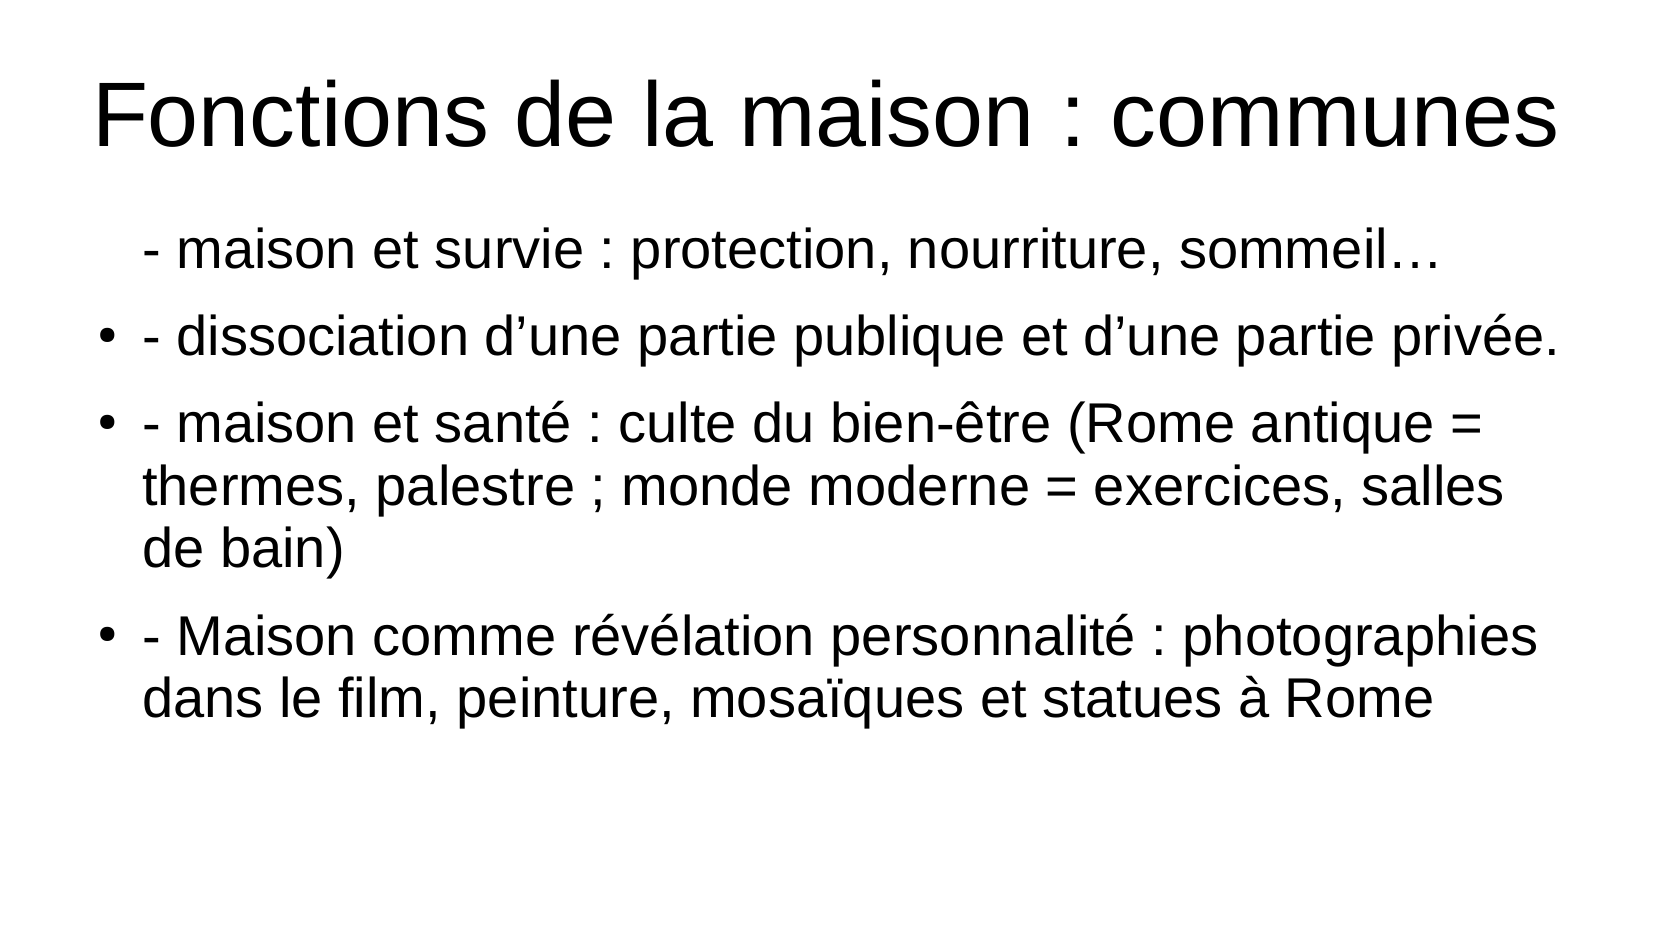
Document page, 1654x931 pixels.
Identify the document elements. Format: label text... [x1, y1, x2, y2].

title Fonctions de la maison : communes [82, 37, 1571, 193]
list - maison et survie : protection, nourriture, sommeil… - dissociation d’une partie publique et d’une partie privée. - maison et santé : culte du bien-être (Rome antique = thermes, palestre ; monde moderne = exercices, salles de bain) - Maison comme révélation personnalité : photographies dans le film, peinture, mosaïques et statues à Rome [82, 217, 1571, 758]
